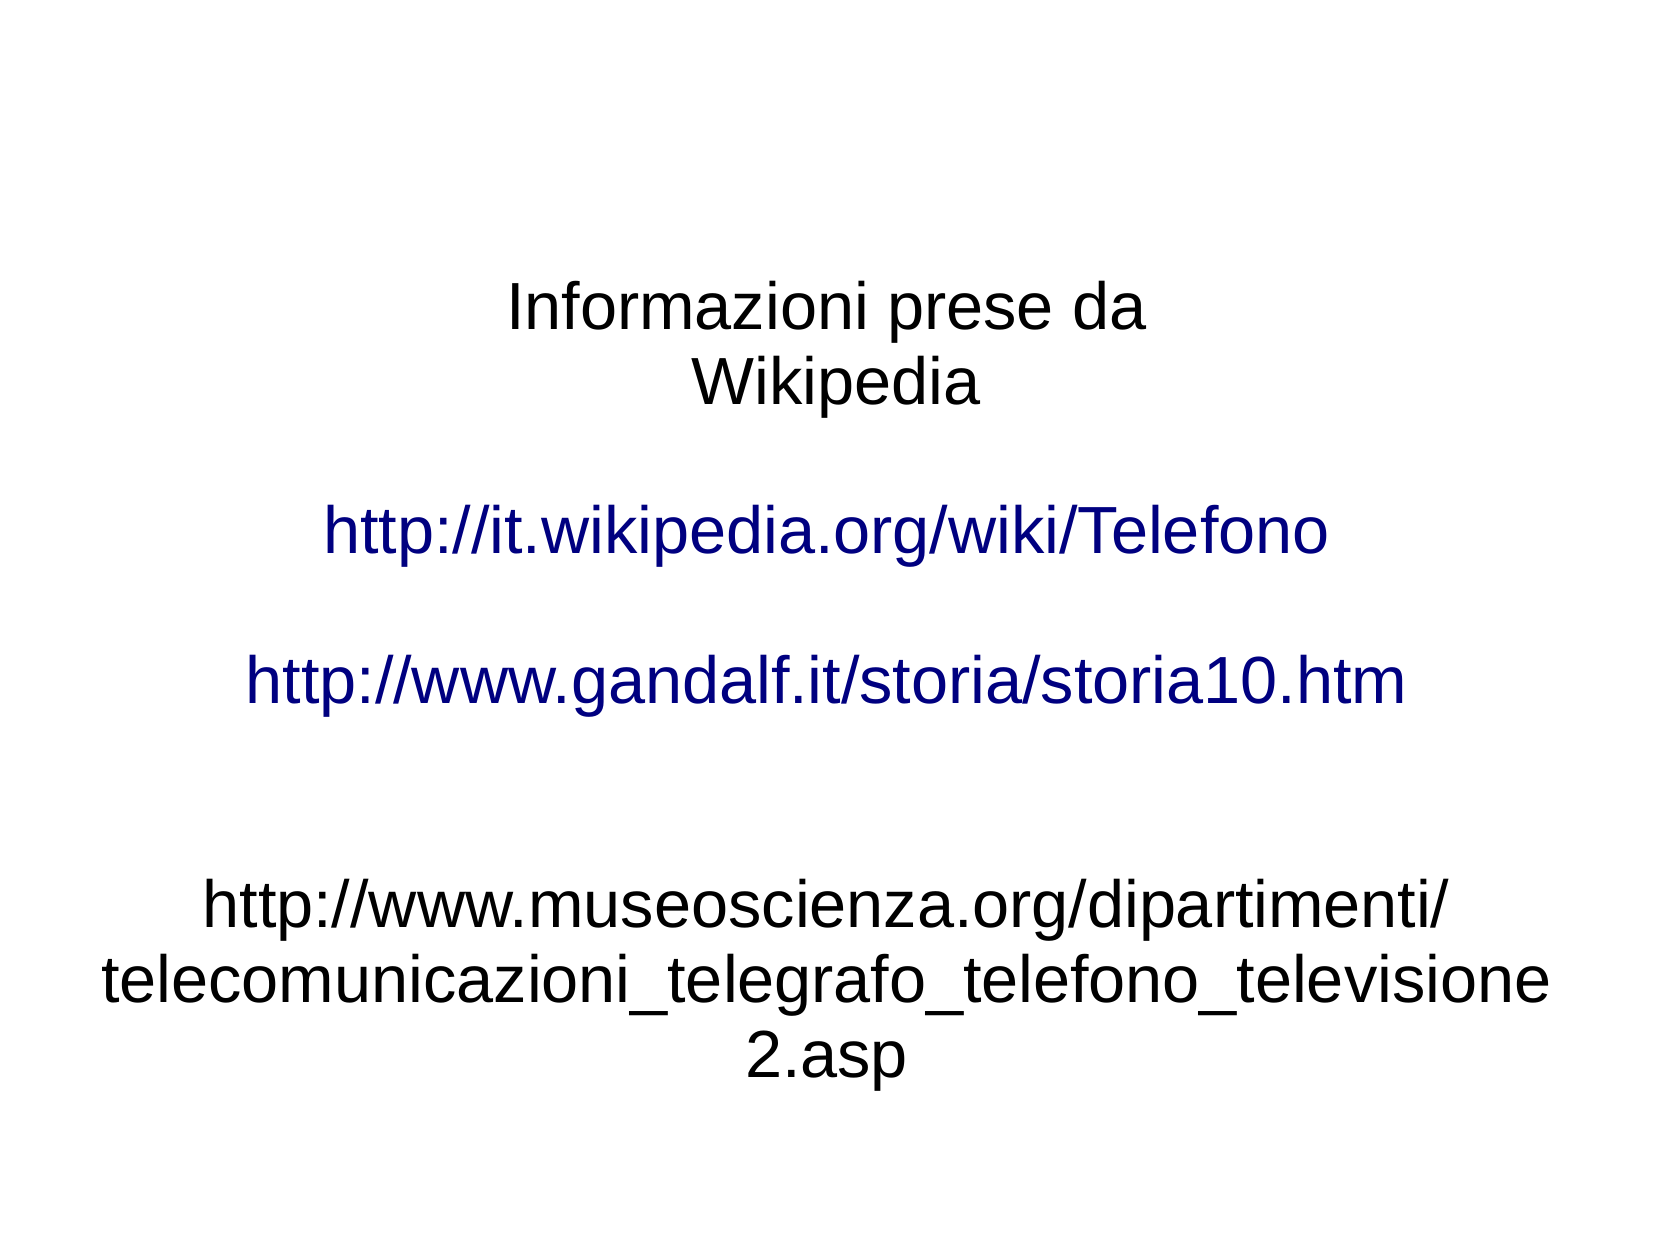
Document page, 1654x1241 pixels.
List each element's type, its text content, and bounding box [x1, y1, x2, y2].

subtitle Informazioni prese da Wikipedia http://it.wikipedia.org/wiki/Telefono http://www.gandalf.it/storia/storia10.htm http://www.museoscienza.org/dipartimenti/telecomunicazioni_telegrafo_telefono_televisione2.asp [88, 295, 1565, 1241]
